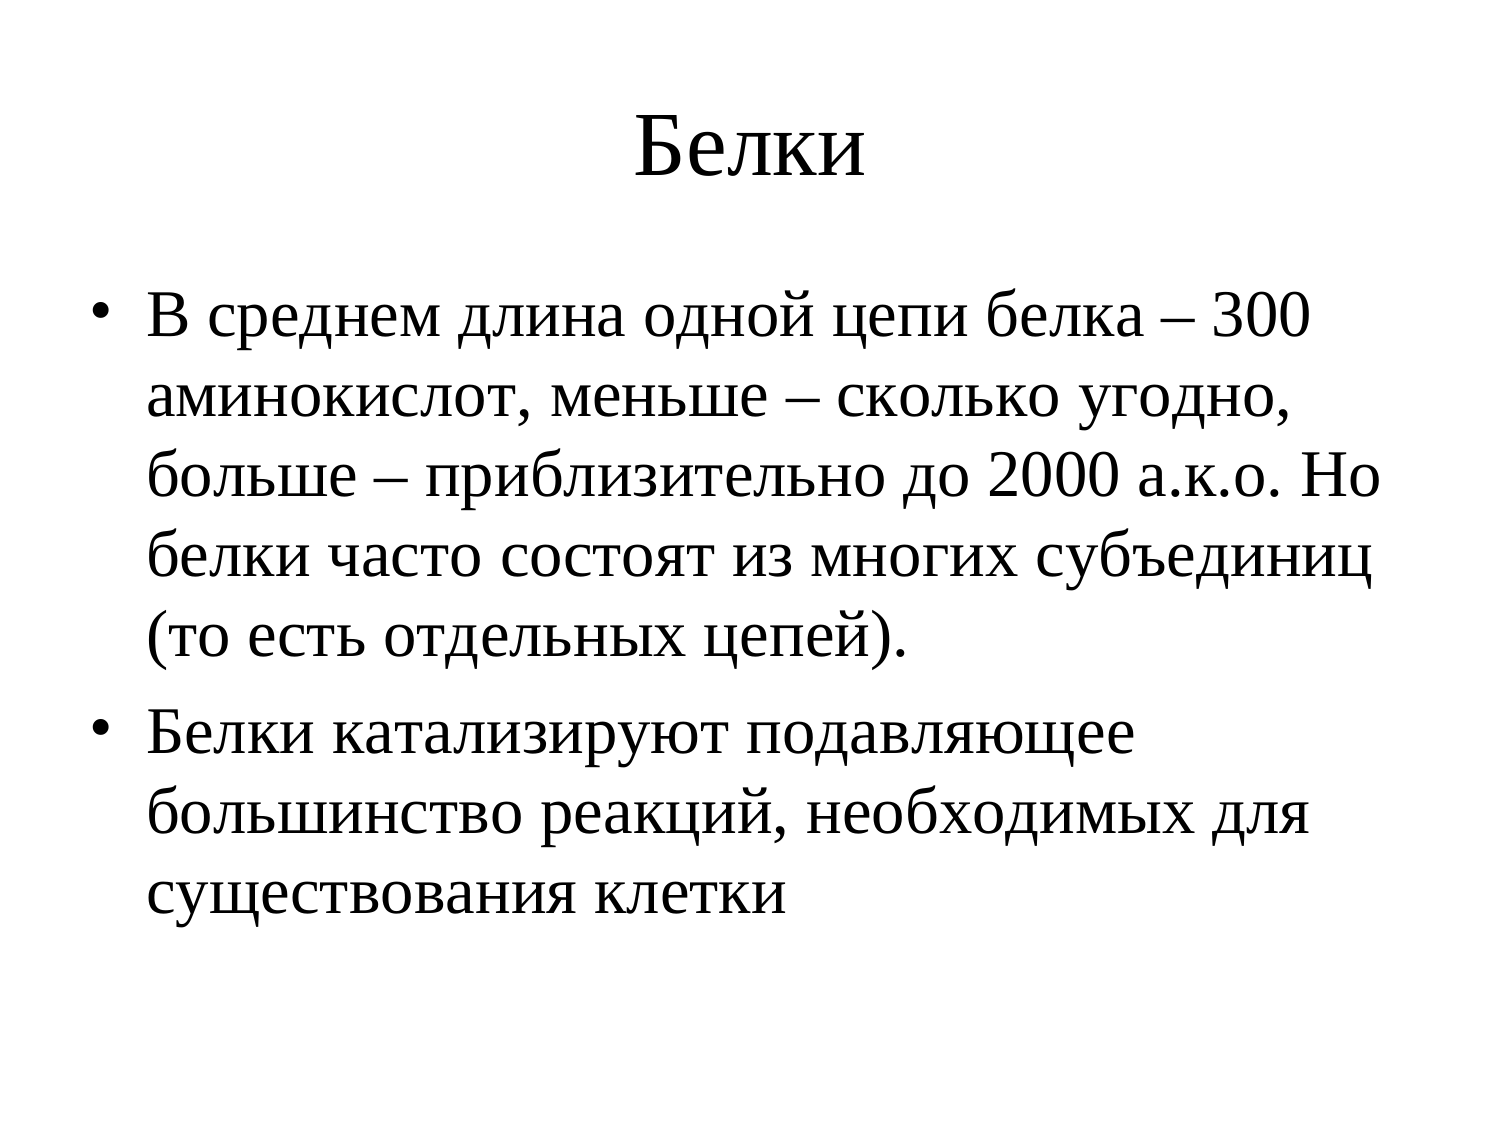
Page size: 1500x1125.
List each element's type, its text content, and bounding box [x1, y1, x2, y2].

list В среднем длина одной цепи белка – 300 аминокислот, меньше – сколько угодно, больше – приблизительно до 2000 а.к.о. Но белки часто состоят из многих субъединиц (то есть отдельных цепей). Белки катализируют подавляющее большинство реакций, необходимых для существования клетки [75, 262, 1426, 1006]
title Белки [75, 45, 1426, 233]
